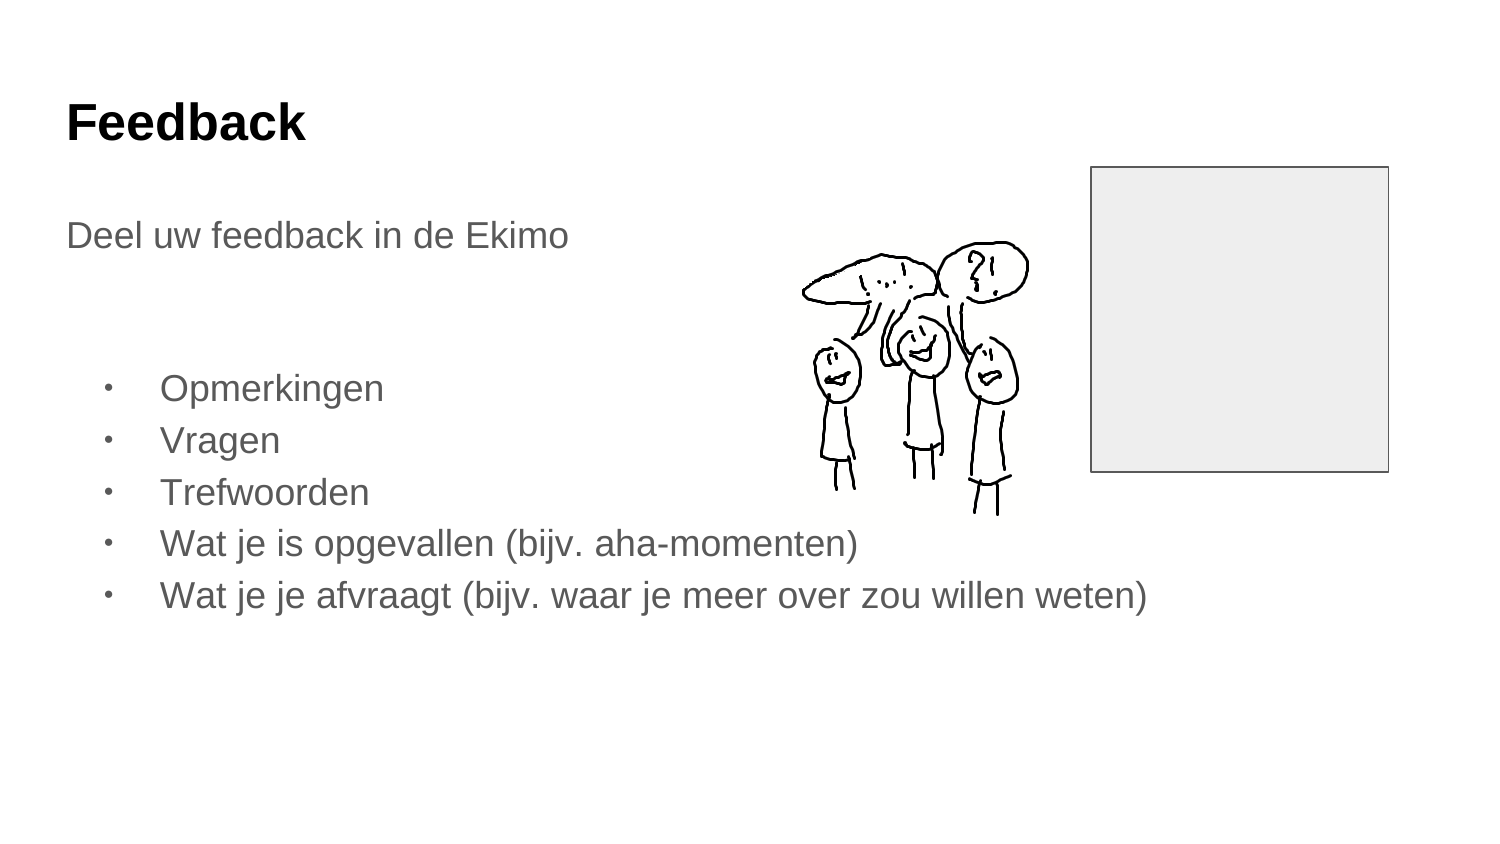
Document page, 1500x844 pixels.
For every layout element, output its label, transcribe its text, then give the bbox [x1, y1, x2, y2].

picture [790, 224, 1038, 530]
title Feedback [51, 72, 1449, 167]
text_box [1091, 167, 1388, 472]
list Deel uw feedback in de Ekimo Opmerkingen Vragen Trefwoorden Wat je is opgevallen (bijv. aha-momenten) Wat je je afvraagt (bijv. waar je meer over zou willen weten) [51, 189, 1449, 750]
